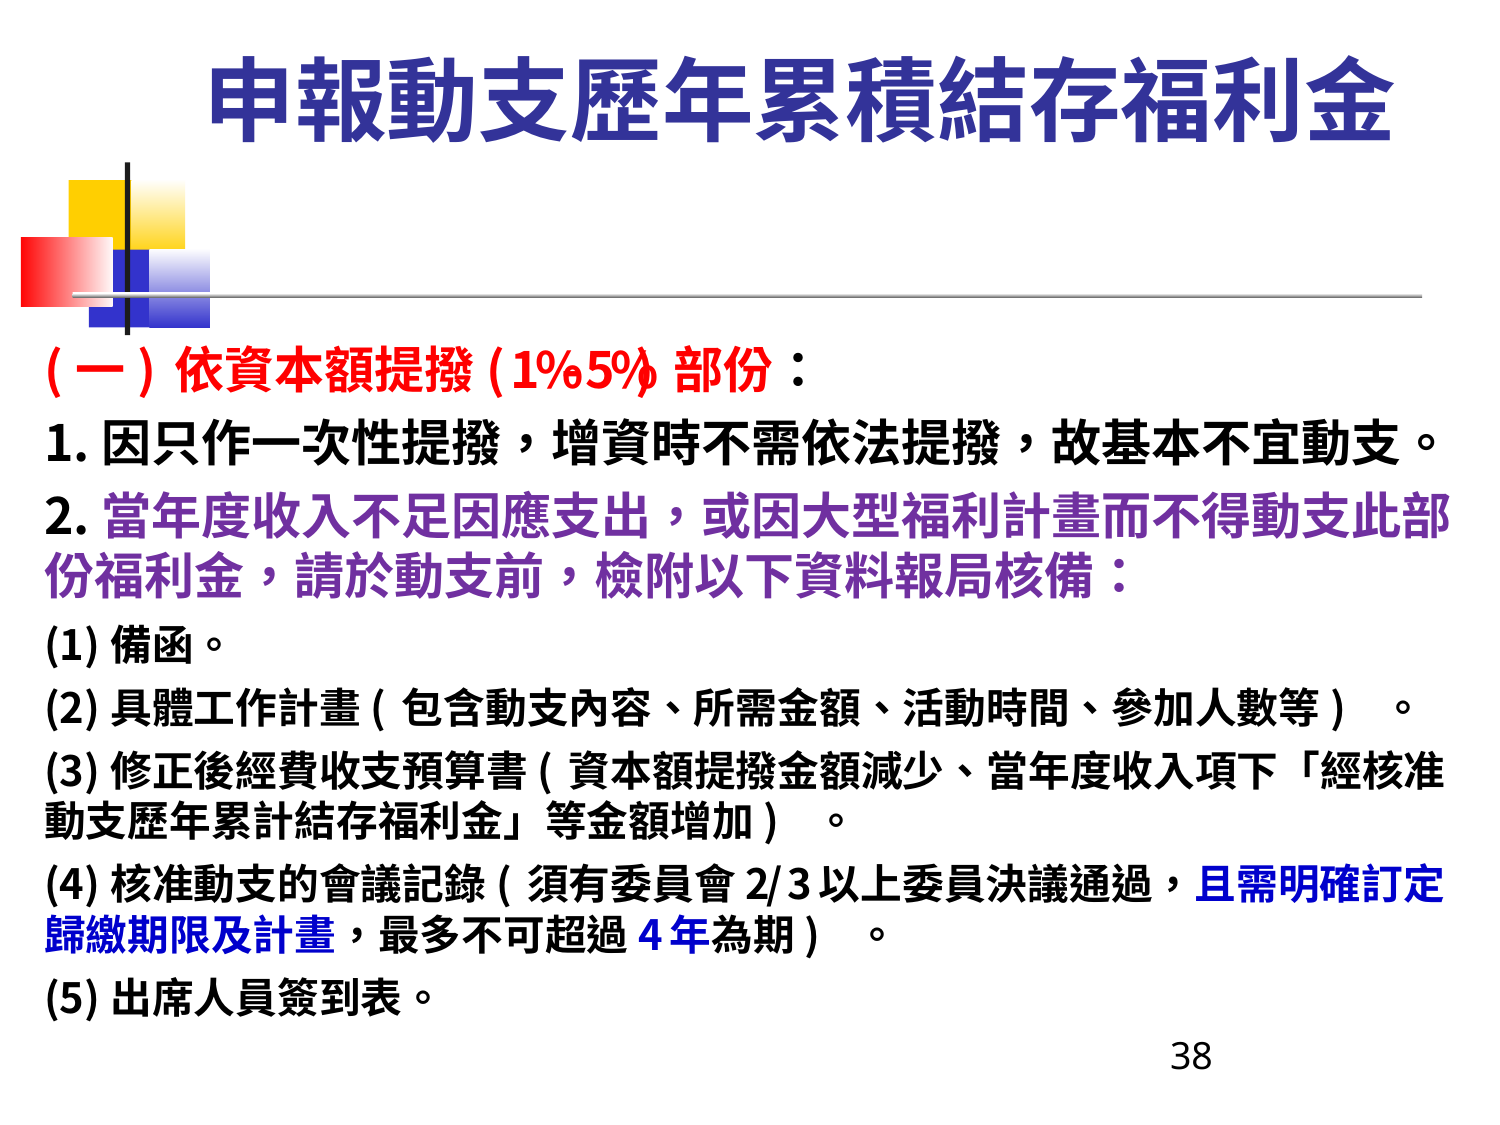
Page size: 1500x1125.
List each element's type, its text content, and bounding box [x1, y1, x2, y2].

title 申報動支歷年累積結存福利金 [188, 35, 1468, 275]
list (一)依資本額提撥(1%-5%)部份： 1.因只作一次性提撥，增資時不需依法提撥，故基本不宜動支。 2.當年度收入不足因應支出，或因大型福利計畫而不得動支此部份福利金，請於動支前，檢附以下資料報局核備： (1)備函。 (2)具體工作計畫(包含動支內容、所需金額、活動時間、參加人數等) 。 (3)修正後經費收支預算書(資本額提撥金額減少、當年度收入項下「經核准動支歷年累計結存福利金」等金額增加) 。 (4)核准動支的會議記錄(須有委員會2/3以上委員決議通過，且需明確訂定歸繳期限及計畫，最多不可超過4年為期) 。 (5)出席人員簽到表。 [29, 331, 1469, 1083]
slide_number <編號> [1155, 1024, 1468, 1100]
